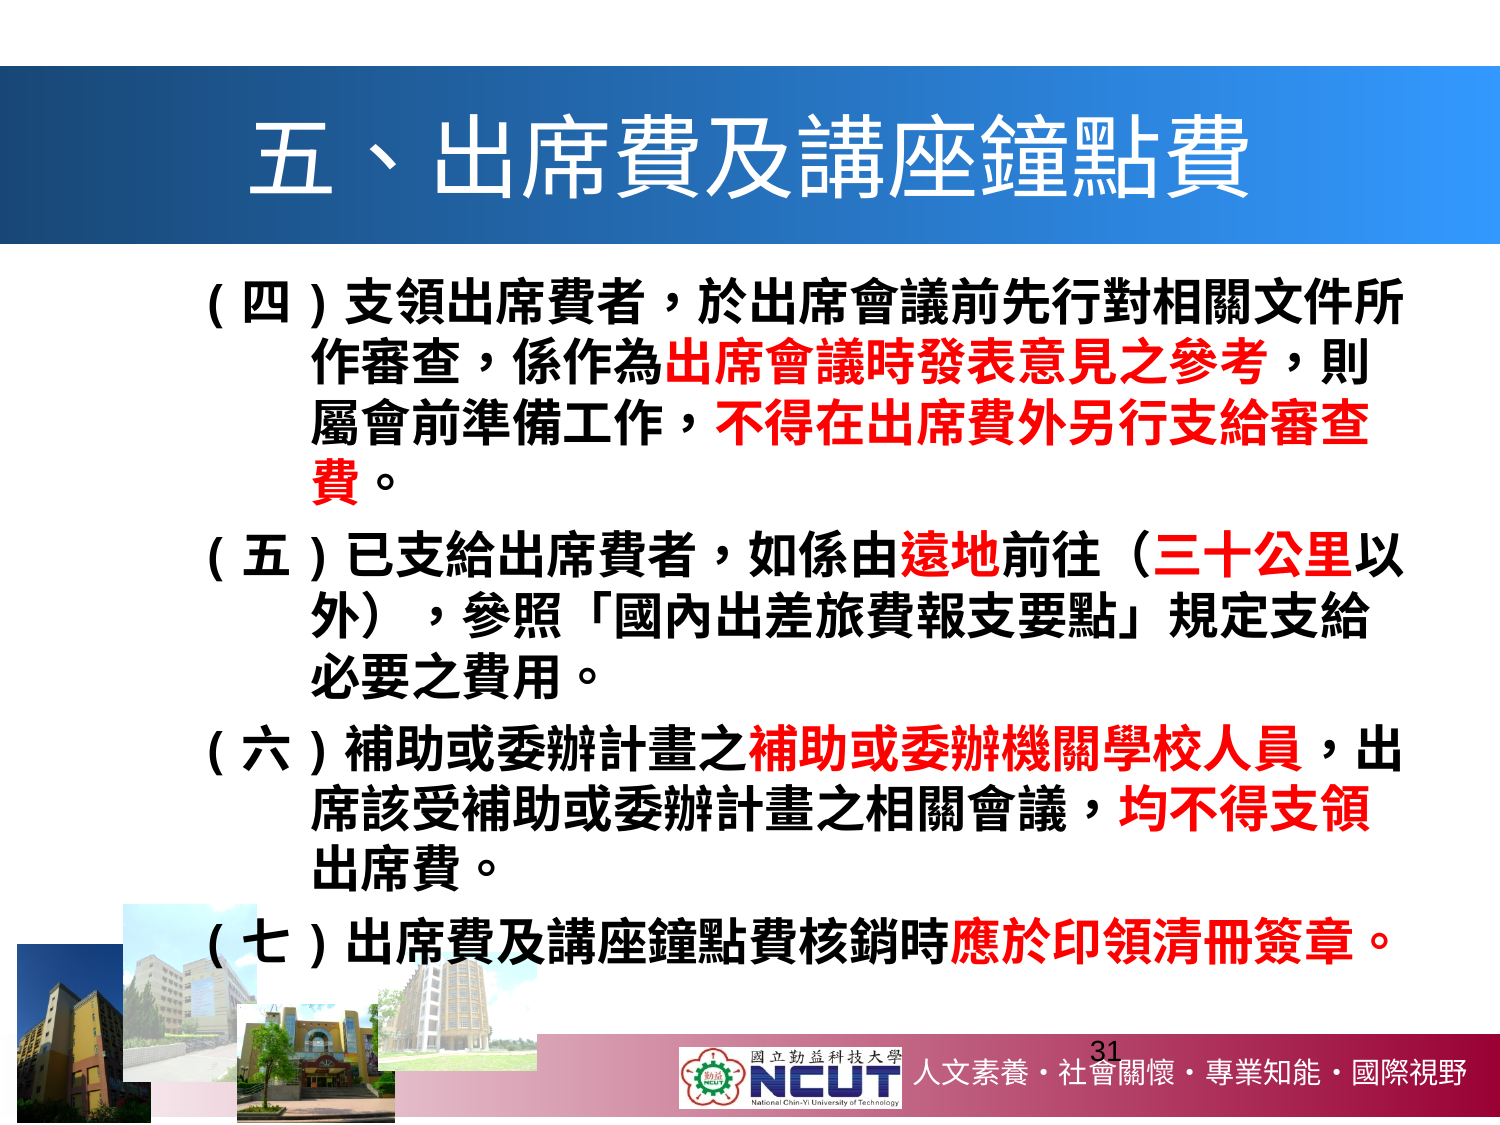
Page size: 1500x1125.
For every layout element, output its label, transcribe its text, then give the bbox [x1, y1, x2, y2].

title 五、出席費及講座鐘點費 [0, 66, 1500, 244]
text_box [1074, 1024, 1426, 1103]
list (四)支領出席費者，於出席會議前先行對相關文件所作審查，係作為出席會議時發表意見之參考，則屬會前準備工作，不得在出席費外另行支給審查費。 (五)已支給出席費者，如係由遠地前往（三十公里以外），參照「國內出差旅費報支要點」規定支給必要之費用。 (六)補助或委辦計畫之補助或委辦機關學校人員，出席該受補助或委辦計畫之相關會議，均不得支領出席費。 (七)出席費及講座鐘點費核銷時應於印領清冊簽章。 [75, 262, 1426, 1005]
